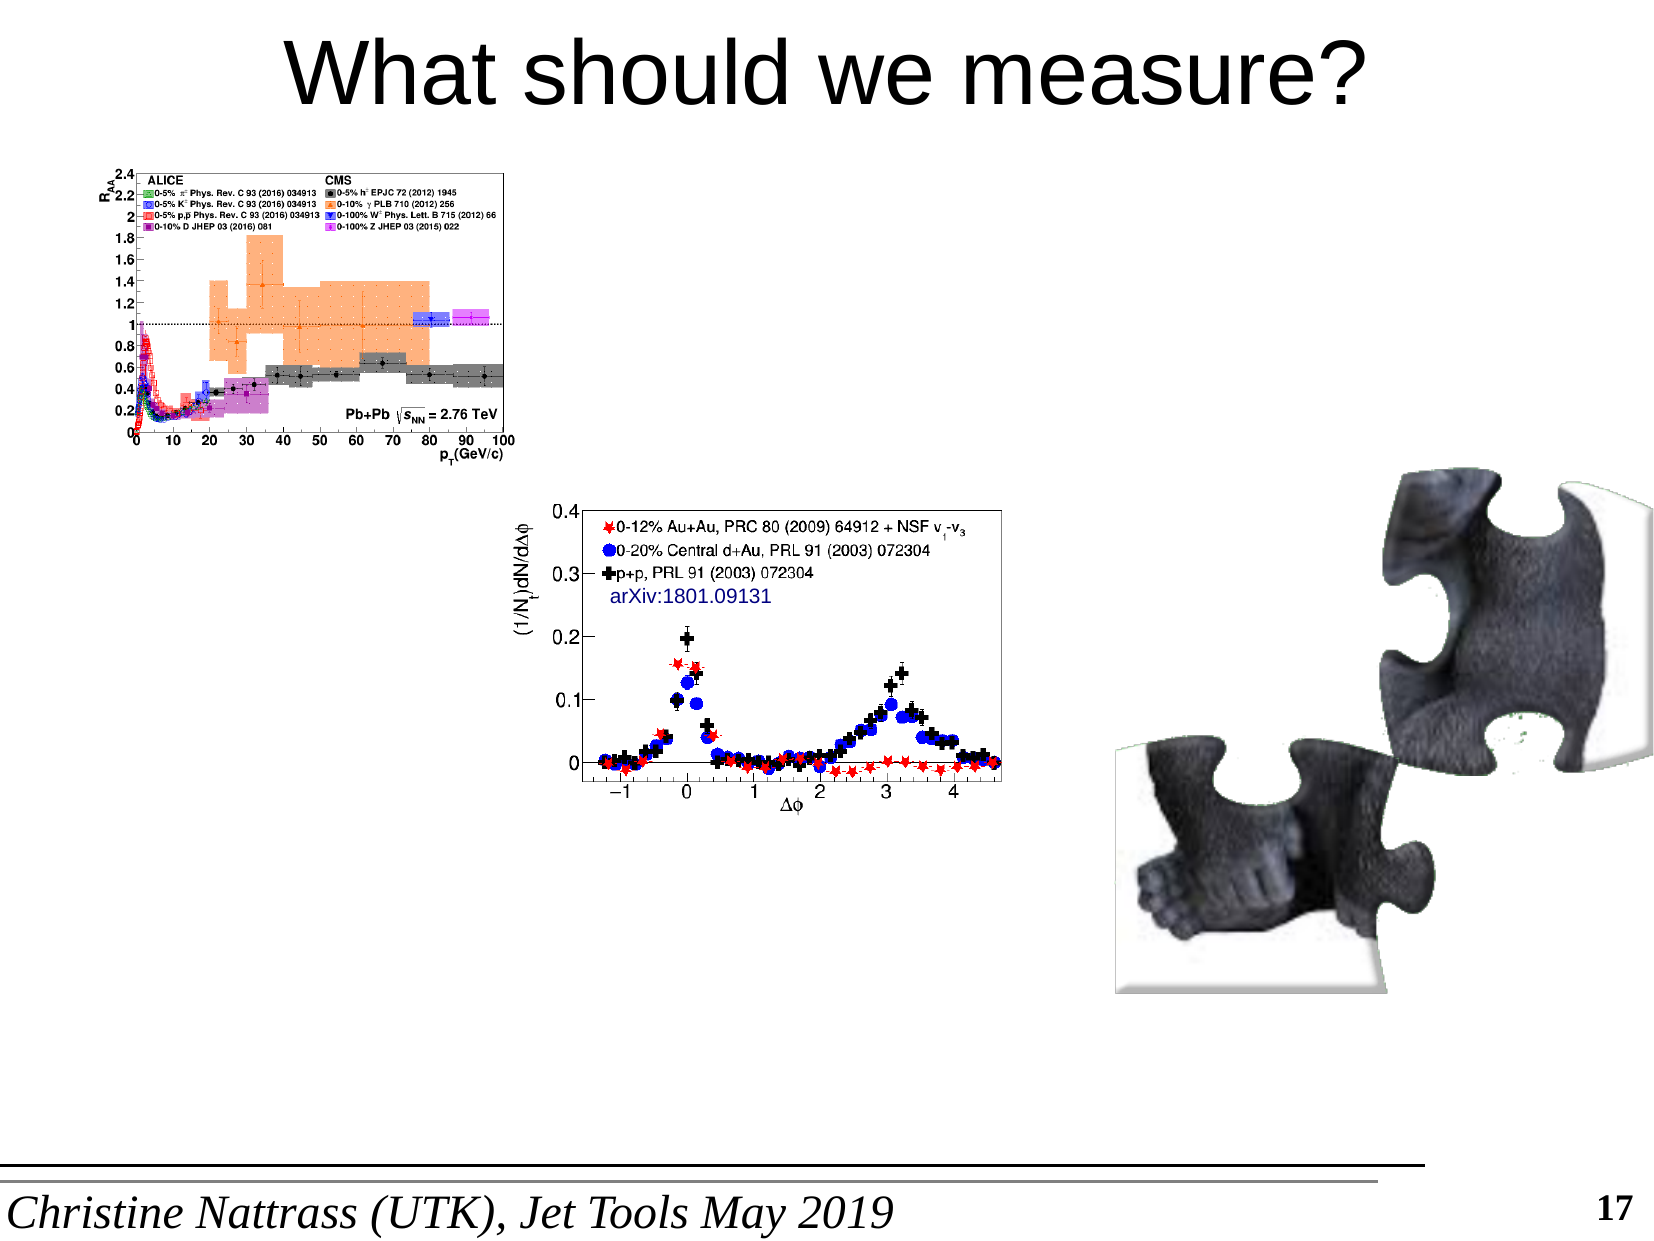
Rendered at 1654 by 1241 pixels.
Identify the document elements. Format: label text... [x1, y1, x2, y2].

picture [507, 504, 1007, 818]
picture [1114, 457, 1654, 997]
text_box arXiv:1801.09131 [594, 529, 787, 664]
title What should we measure? [82, 13, 1571, 132]
picture [99, 167, 515, 468]
